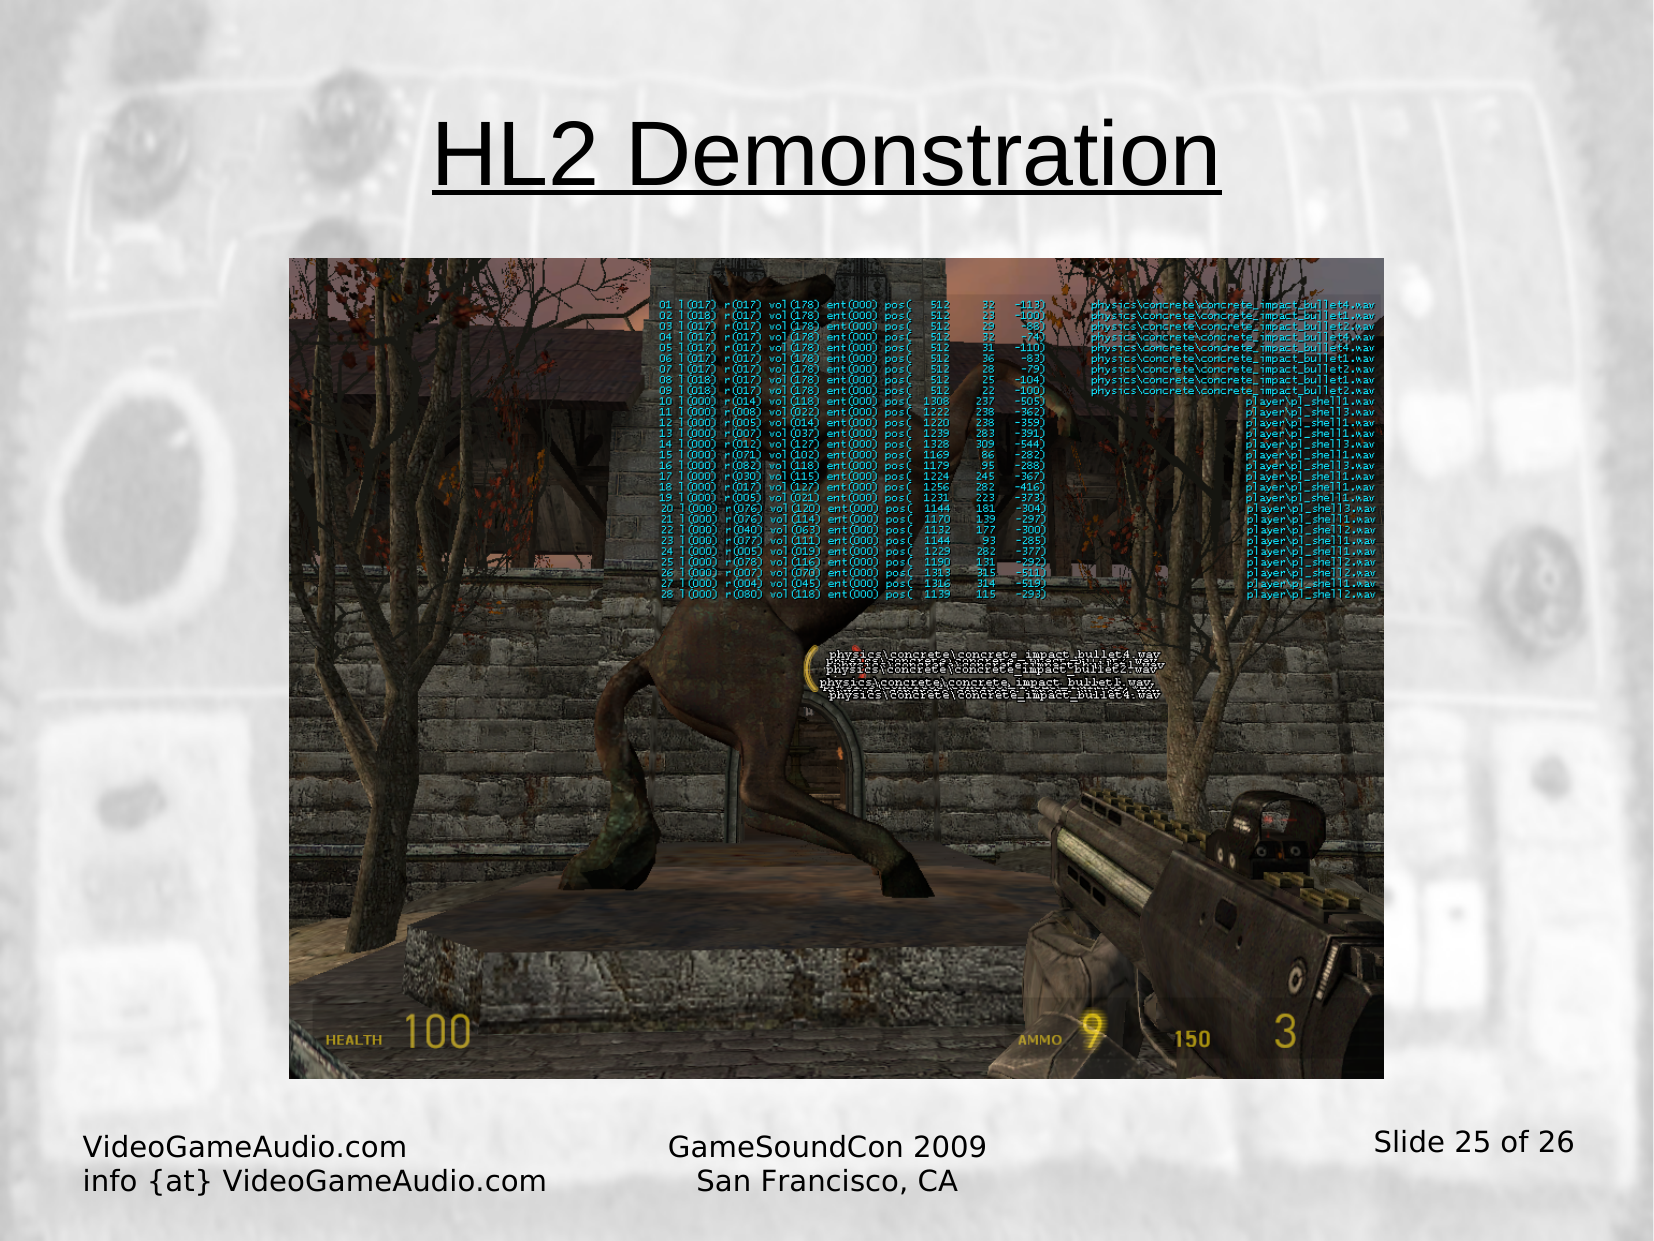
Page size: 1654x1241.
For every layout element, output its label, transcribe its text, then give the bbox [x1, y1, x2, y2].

title HL2 Demonstration [82, 49, 1572, 257]
picture [289, 258, 1384, 1079]
